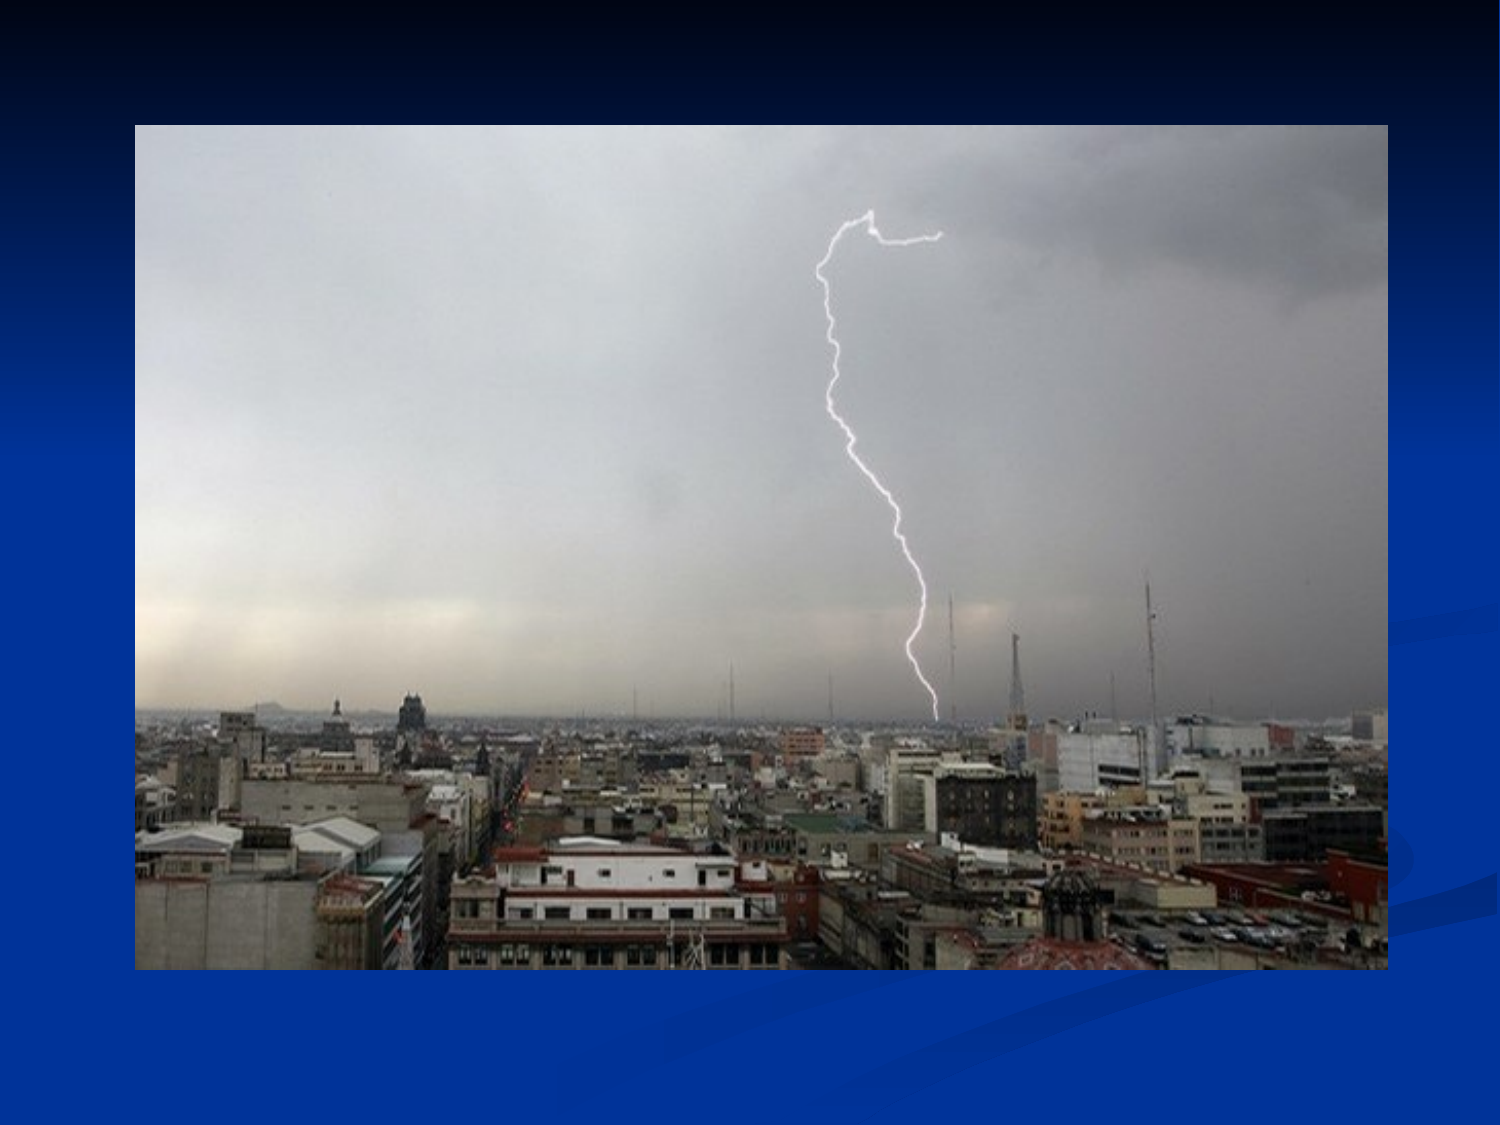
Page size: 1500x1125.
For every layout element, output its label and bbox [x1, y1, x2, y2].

picture [135, 125, 1388, 970]
